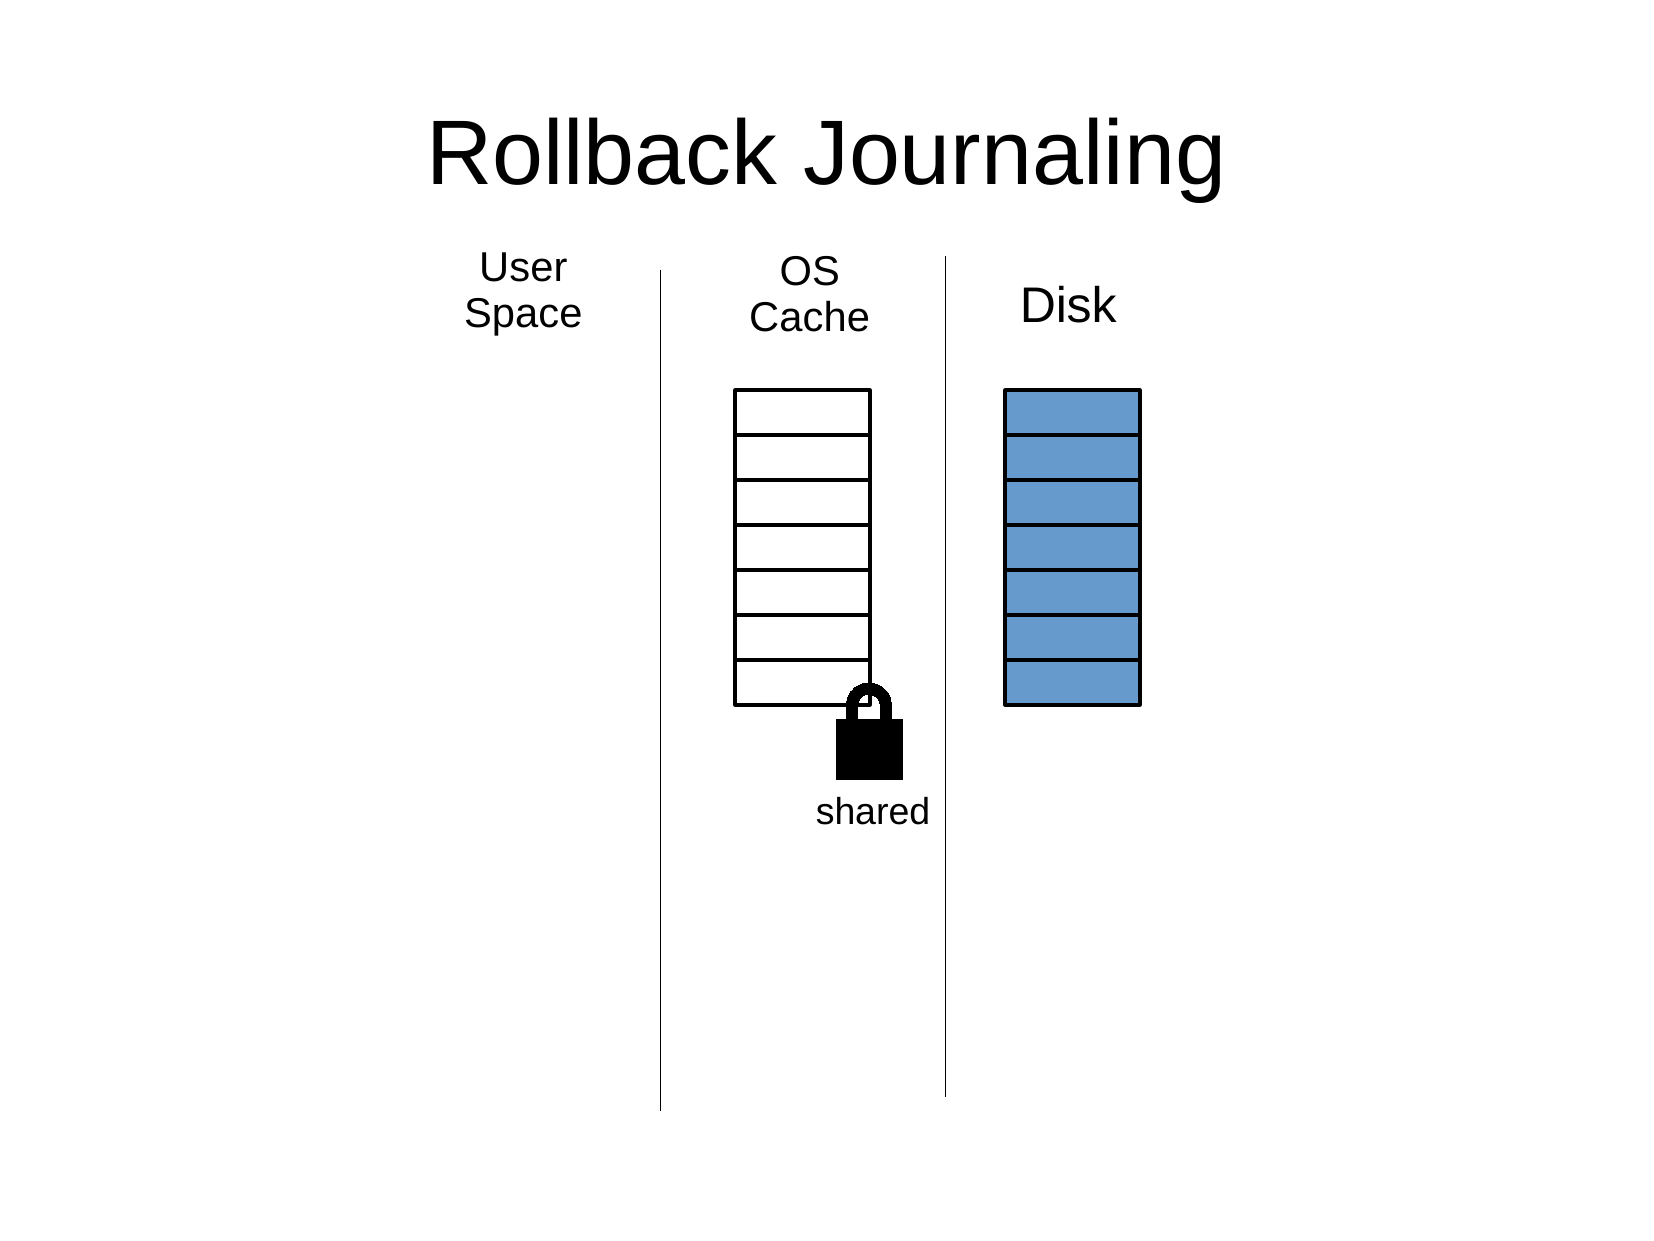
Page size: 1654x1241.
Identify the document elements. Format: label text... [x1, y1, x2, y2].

title Rollback Journaling [82, 49, 1571, 257]
text_box OS Cache [734, 240, 901, 349]
text_box shared [801, 783, 946, 840]
text_box User Space [449, 236, 616, 346]
text_box [735, 390, 903, 780]
text_box Disk [1005, 270, 1132, 342]
text_box [1005, 390, 1141, 706]
